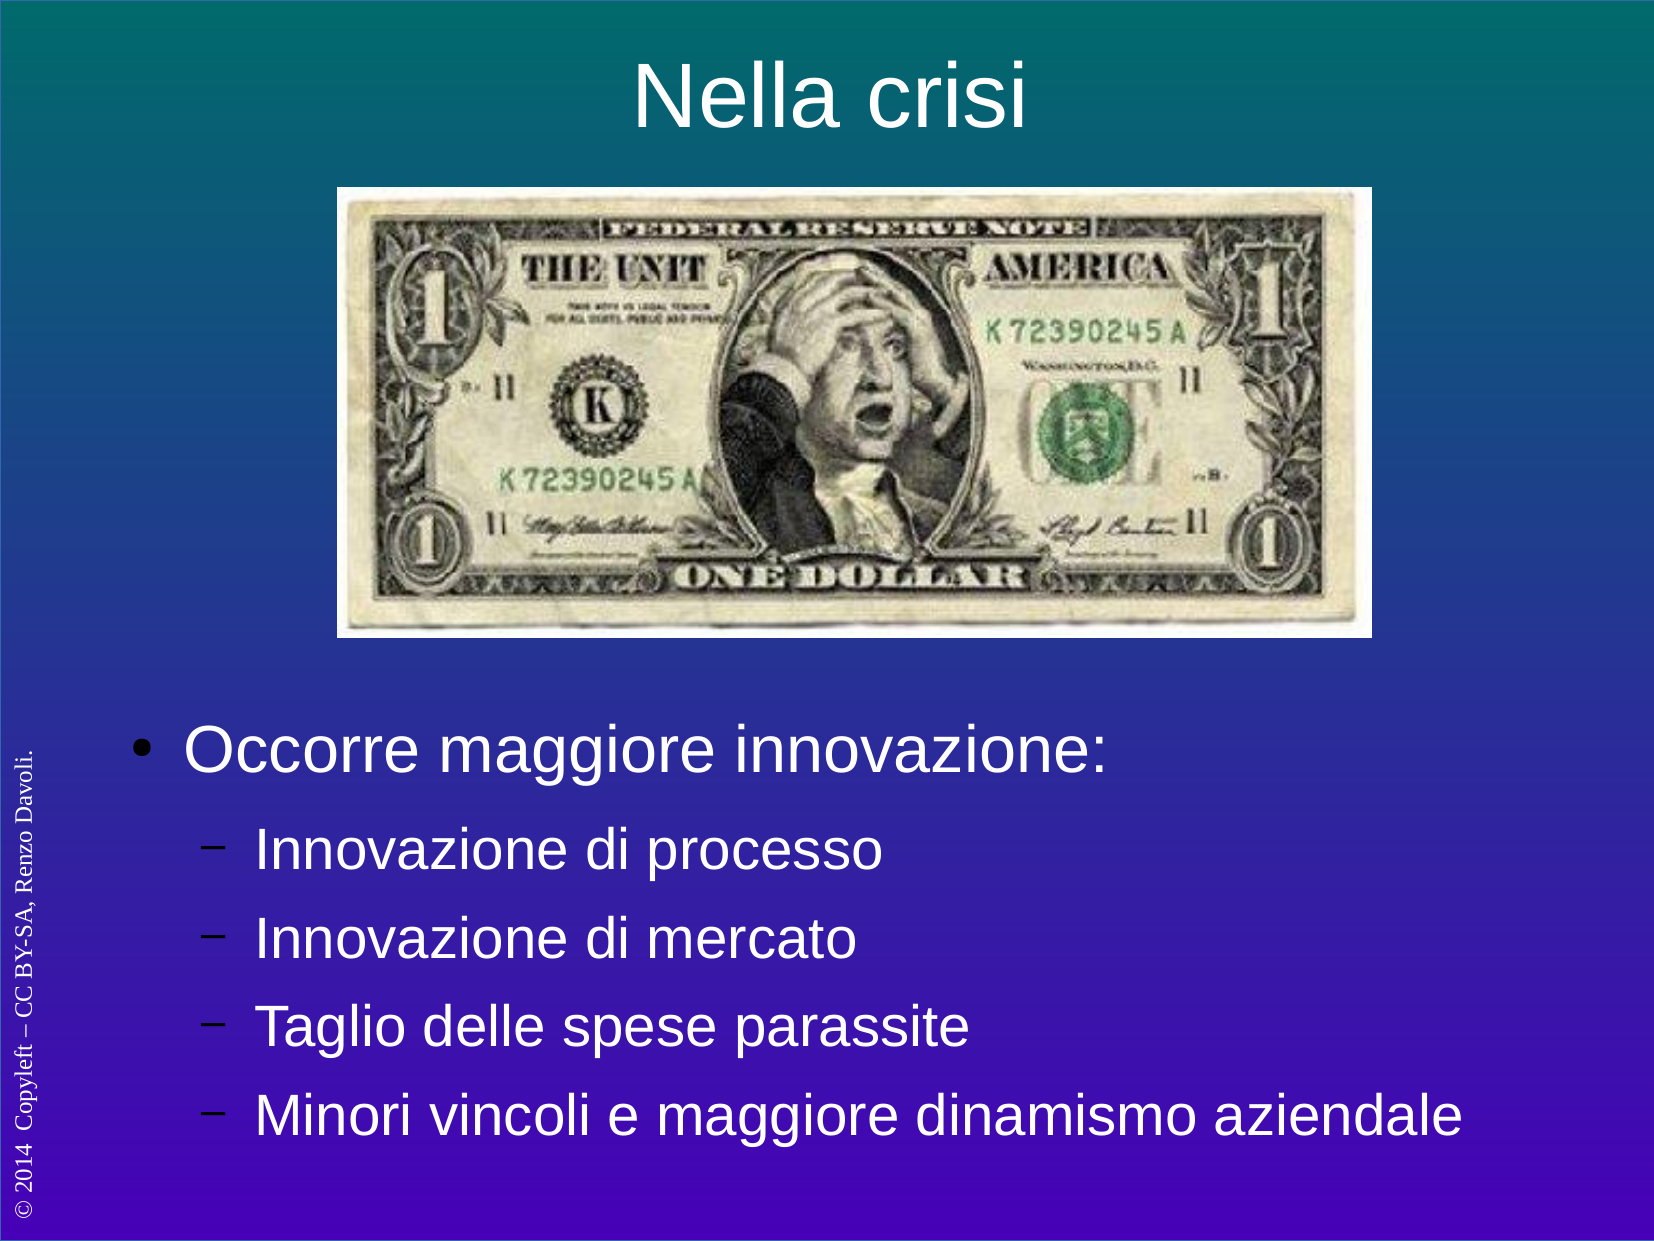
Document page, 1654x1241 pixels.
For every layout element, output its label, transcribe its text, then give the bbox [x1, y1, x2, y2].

title Nella crisi [86, 0, 1576, 193]
picture [337, 187, 1372, 638]
list Occorre maggiore innovazione: Innovazione di processo Innovazione di mercato Taglio delle spese parassite Minori vincoli e maggiore dinamismo aziendale [112, 712, 1601, 1163]
